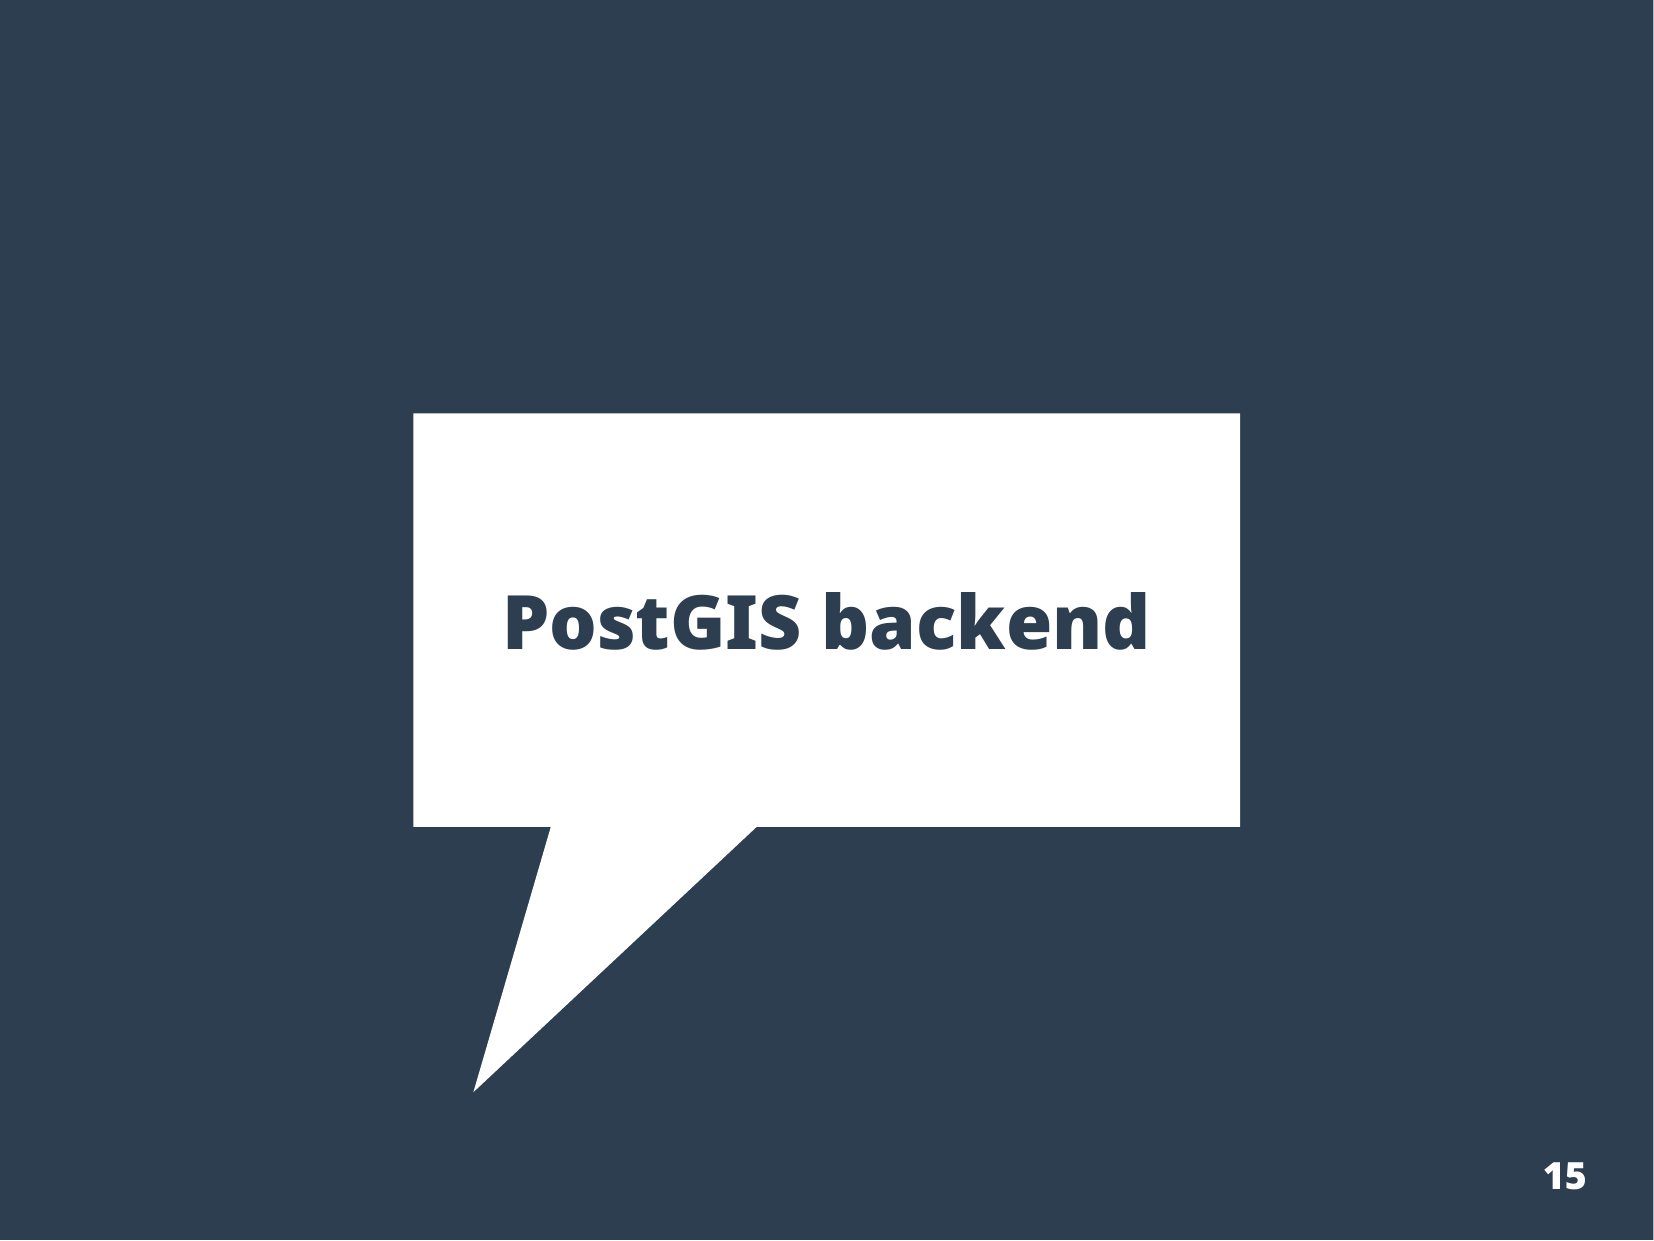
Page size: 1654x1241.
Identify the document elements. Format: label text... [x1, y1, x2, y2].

title PostGIS backend [442, 442, 1211, 798]
